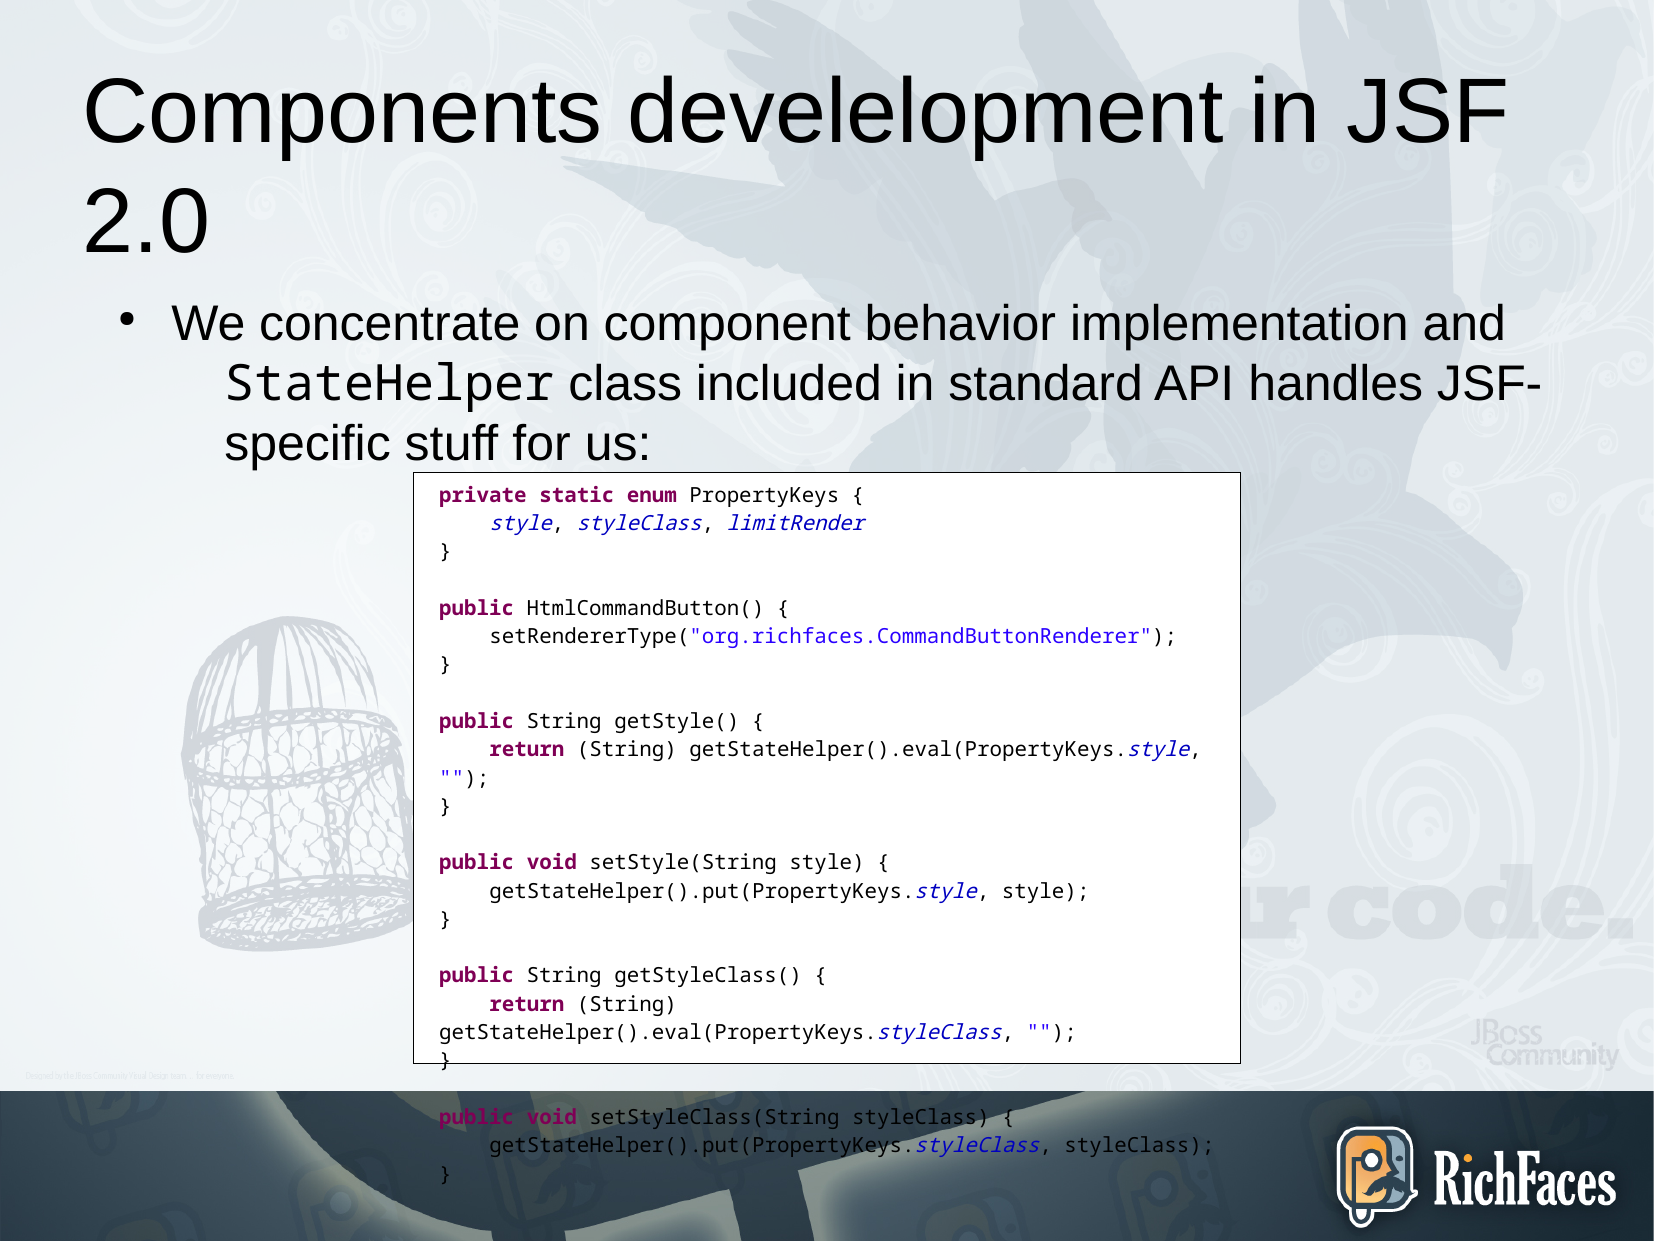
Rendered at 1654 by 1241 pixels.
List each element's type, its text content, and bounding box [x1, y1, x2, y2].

list We concentrate on component behavior implementation and StateHelper class included in standard API handles JSF-specific stuff for us: [82, 290, 1571, 1094]
text_box private static enum PropertyKeys { style, styleClass, limitRender } public HtmlCommandButton() { setRendererType("org.richfaces.CommandButtonRenderer"); } public String getStyle() { return (String) getStateHelper().eval(PropertyKeys.style, ""); } public void setStyle(String style) { getStateHelper().put(PropertyKeys.style, style); } public String getStyleClass() { return (String) getStateHelper().eval(PropertyKeys.styleClass, ""); } public void setStyleClass(String styleClass) { getStateHelper().put(PropertyKeys.styleClass, styleClass); } [413, 472, 1240, 1063]
title Components develelopment in JSF 2.0 [82, 50, 1571, 256]
